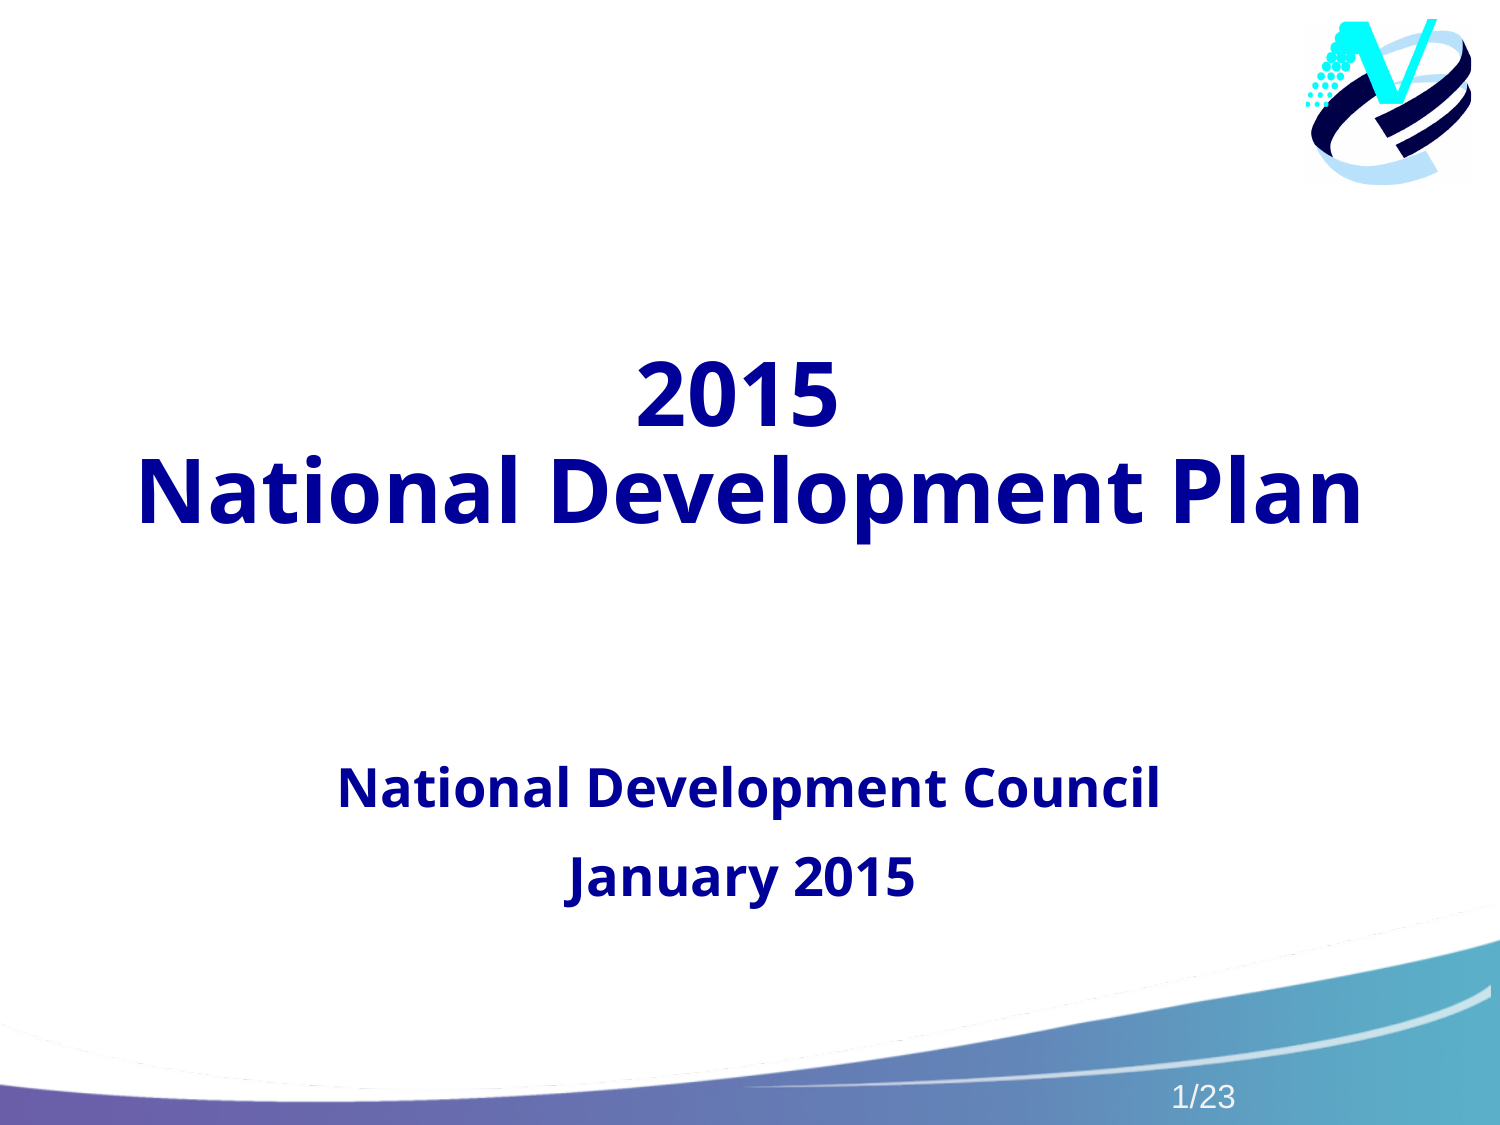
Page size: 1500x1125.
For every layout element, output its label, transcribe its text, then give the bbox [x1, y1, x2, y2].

subtitle National Development Council January 2015 [0, 739, 1500, 1074]
title 2015 National Development Plan [0, 341, 1500, 545]
